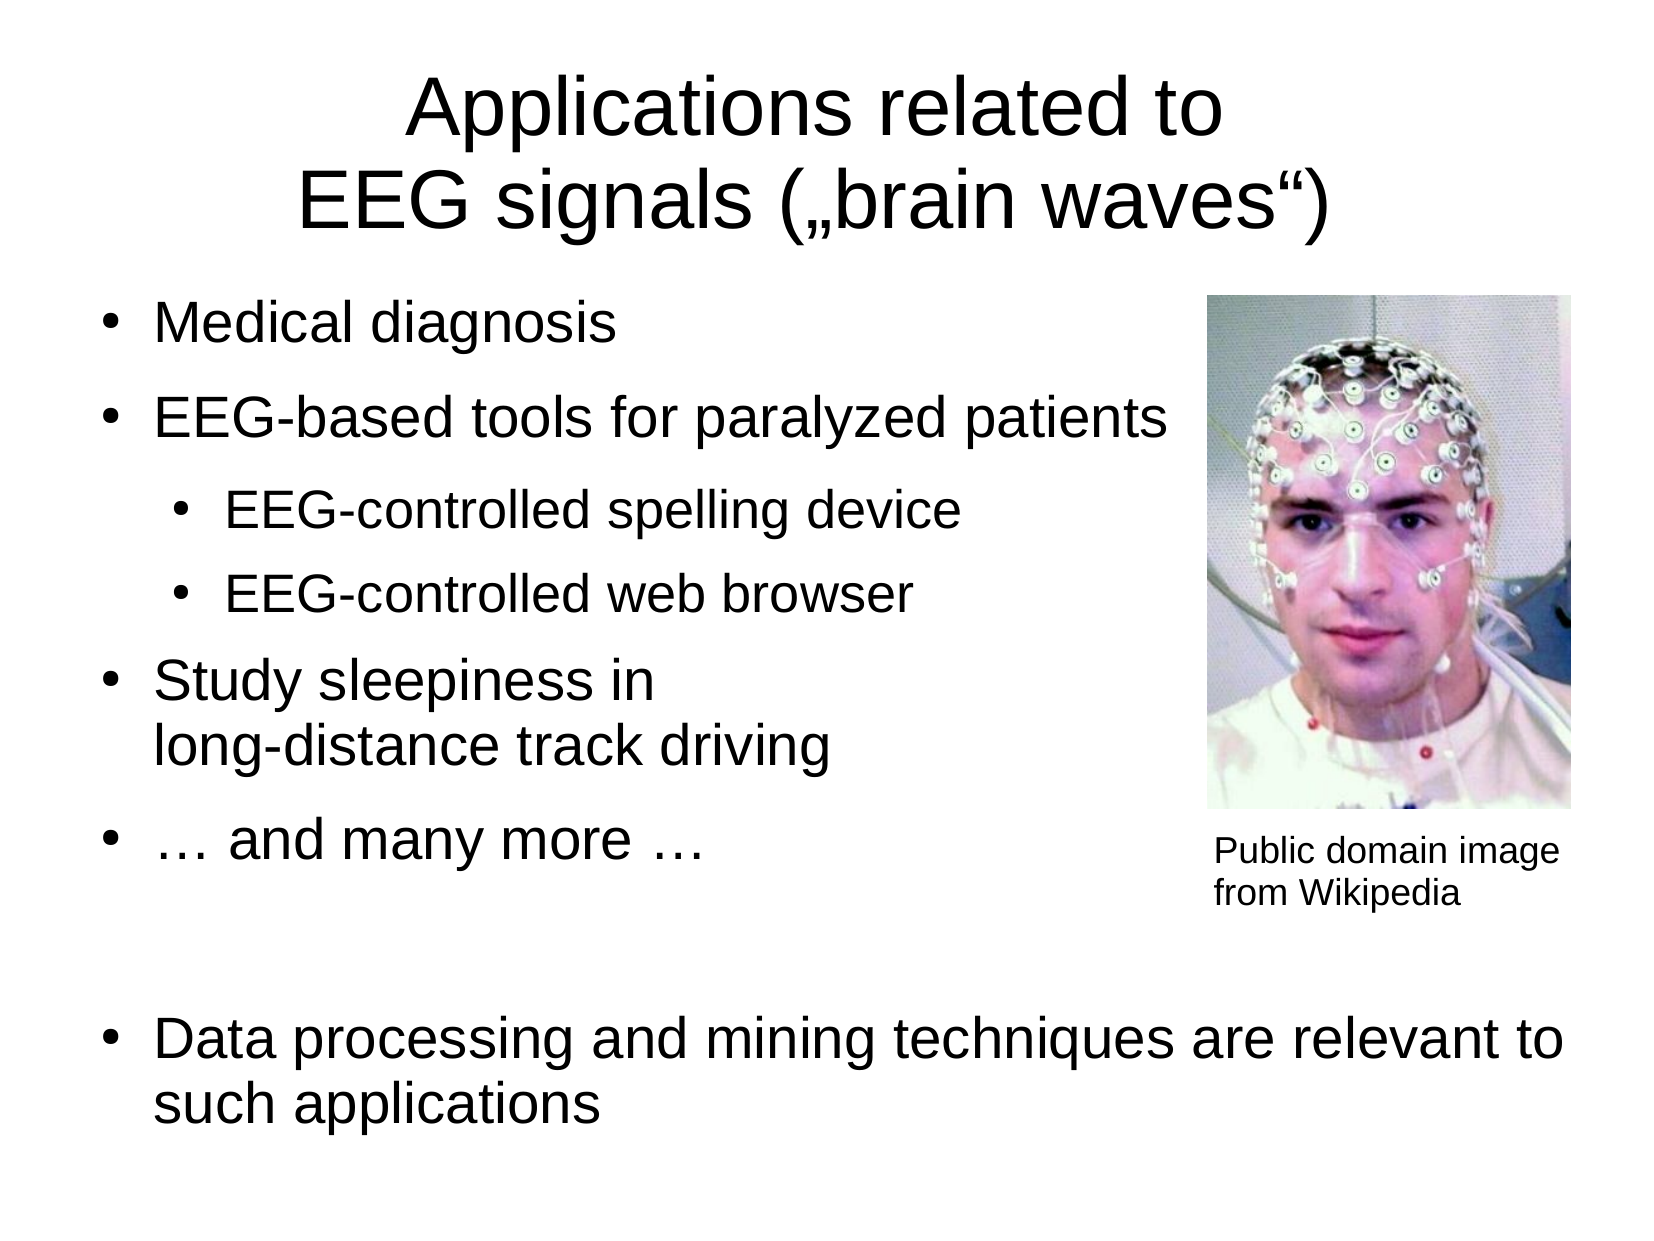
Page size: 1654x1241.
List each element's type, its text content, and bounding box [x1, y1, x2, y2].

text_box Public domain image from Wikipedia [1198, 822, 1654, 922]
title Applications related to EEG signals („brain waves“) [82, 49, 1571, 257]
list Medical diagnosis EEG-based tools for paralyzed patients EEG-controlled spelling device EEG-controlled web browser Study sleepiness in long-distance track driving … and many more … Data processing and mining techniques are relevant to such applications [82, 290, 1571, 1135]
picture [1207, 295, 1571, 810]
